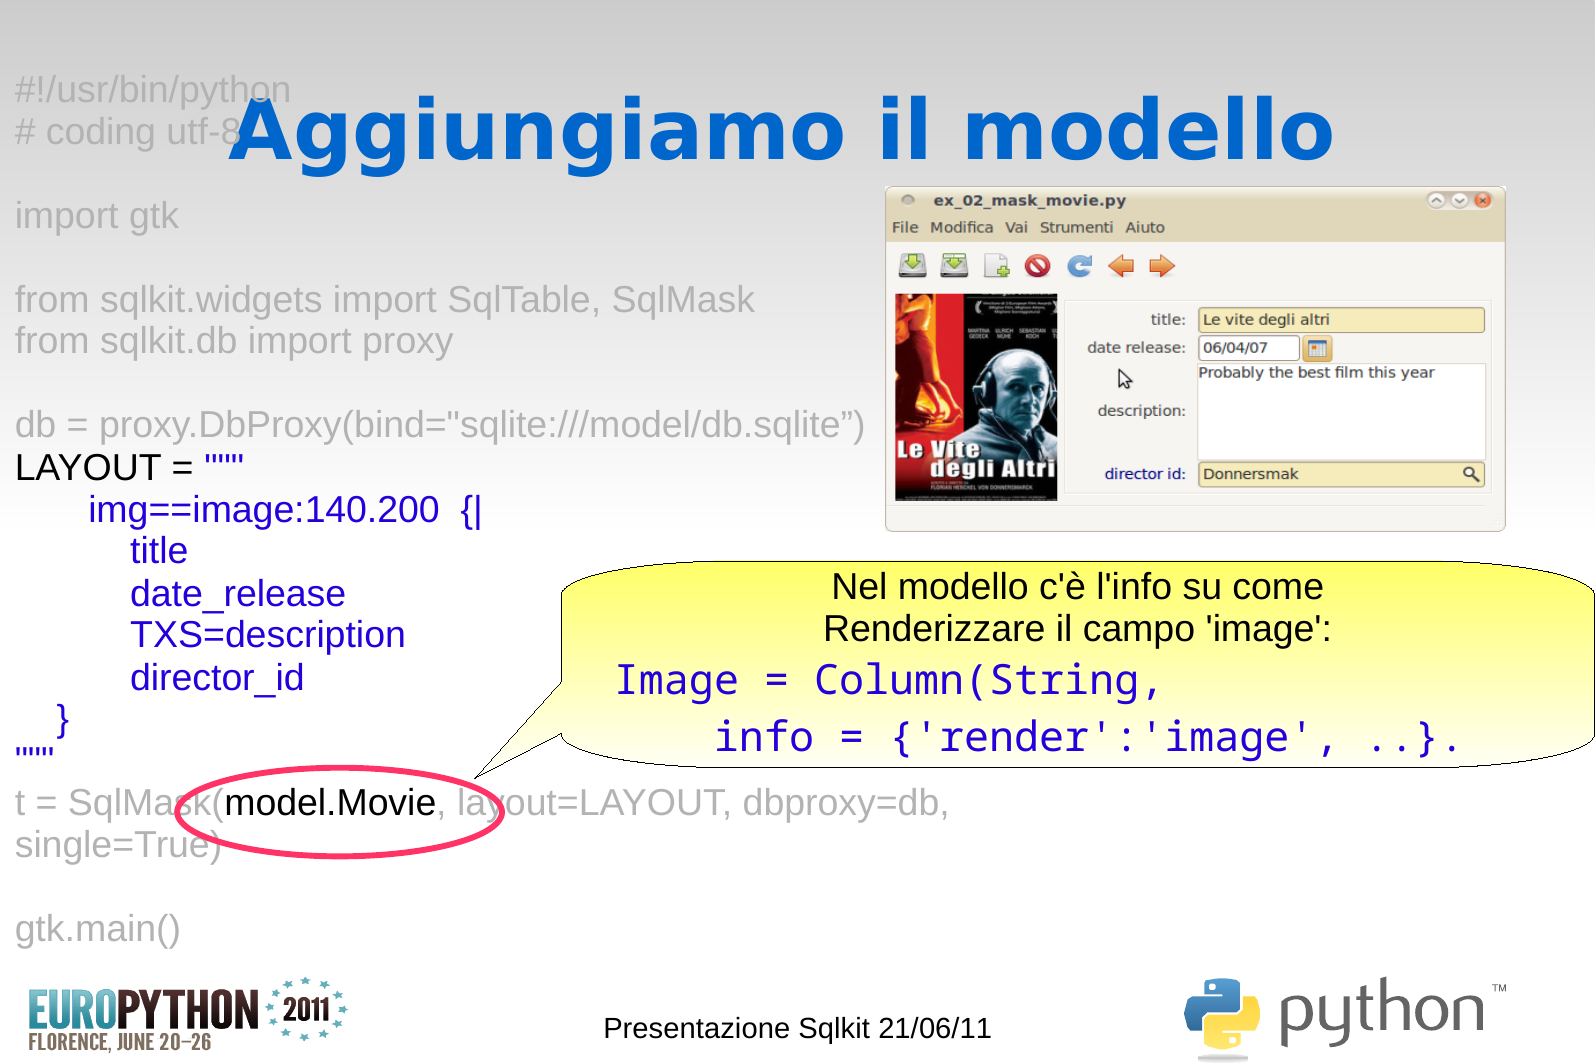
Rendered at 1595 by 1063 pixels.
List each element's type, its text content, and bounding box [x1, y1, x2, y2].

picture [885, 186, 1506, 532]
picture [29, 974, 355, 1058]
text_box [177, 767, 503, 857]
text_box Nel modello c'è l'info su come Renderizzare il campo 'image': Image = Column(String, info = {'render':'image', ..}. [474, 561, 1595, 779]
title Aggiungiamo il modello [79, 49, 1515, 213]
text_box #!/usr/bin/python # coding utf-8 import gtk from sqlkit.widgets import SqlTable, SqlMask from sqlkit.db import proxy db = proxy.DbProxy(bind="sqlite:///model/db.sqlite”) LAYOUT = """ img==image:140.200 {| title date_release TXS=description director_id } """ t = SqlMask(model.Movie, layout=LAYOUT, dbproxy=db, single=True) gtk.main() [0, 60, 1086, 958]
